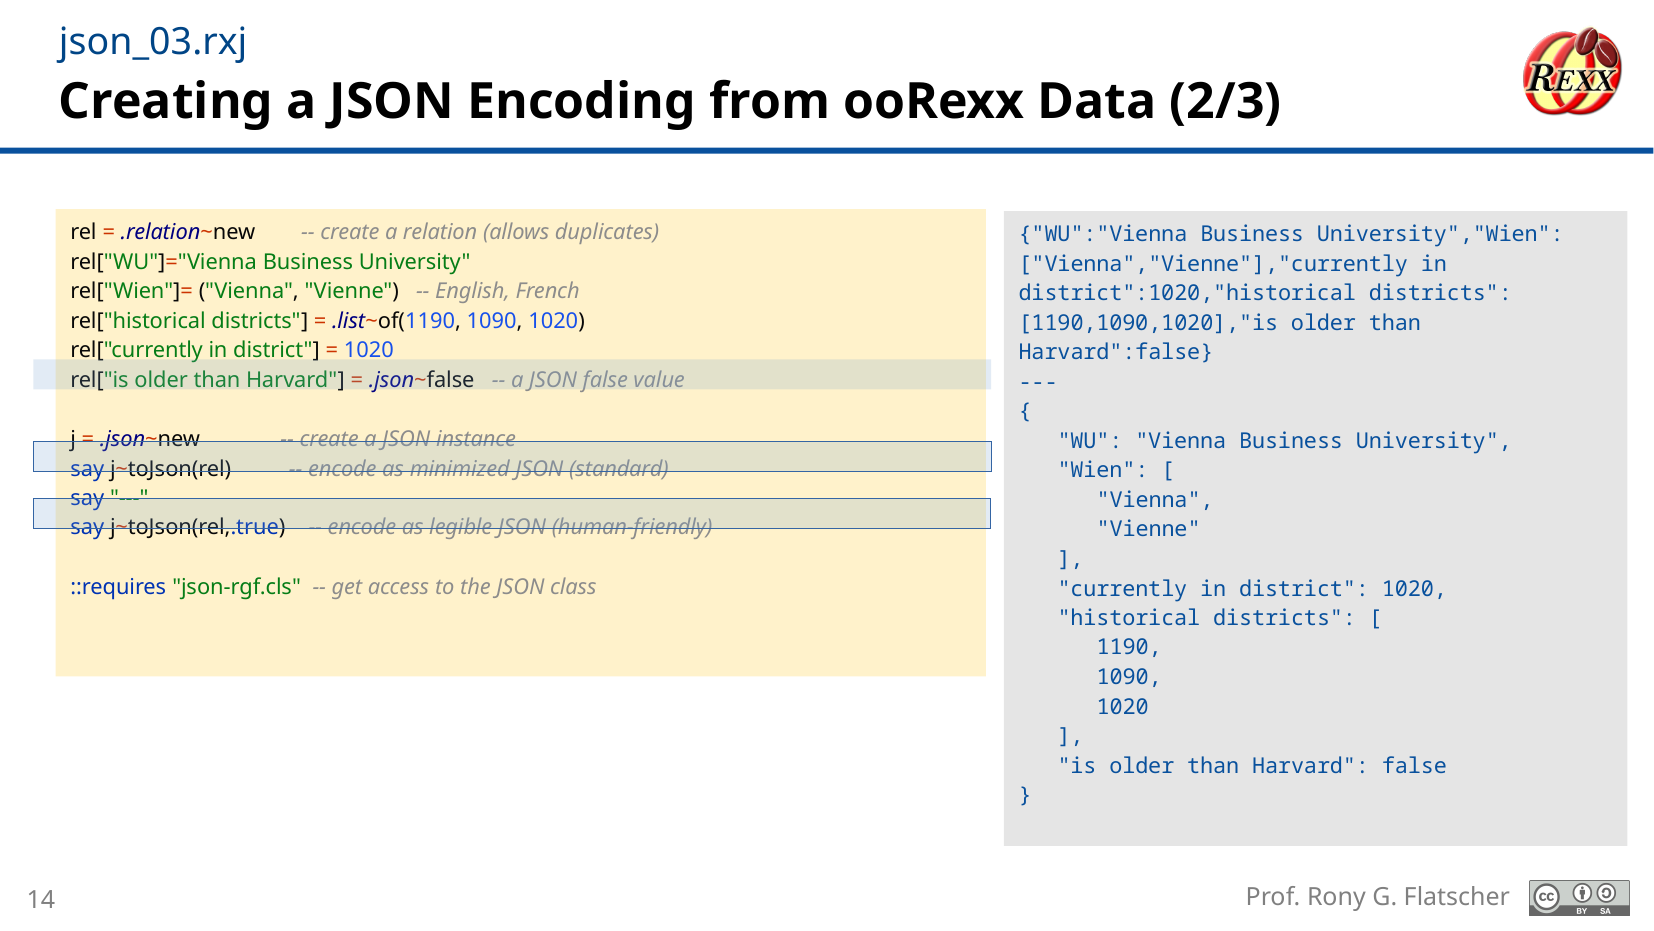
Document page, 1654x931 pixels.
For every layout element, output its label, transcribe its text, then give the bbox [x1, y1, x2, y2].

text_box [33, 498, 991, 529]
text_box [33, 441, 992, 472]
text_box rel = .relation~new -- create a relation (allows duplicates) rel["WU"]="Vienna Business University" rel["Wien"]= ("Vienna", "Vienne") -- English, French rel["historical districts"] = .list~of(1190, 1090, 1020) rel["currently in district"] = 1020 rel["is older than Harvard"] = .json~false -- a JSON false value j = .json~new -- create a JSON instance say j~toJson(rel) -- encode as minimized JSON (standard) say "---" say j~toJson(rel,.true) -- encode as legible JSON (human-friendly) ::requires "json-rgf.cls" -- get access to the JSON class [55, 209, 986, 359]
title json_03.rxj Creating a JSON Encoding from ooRexx Data (2/3) [0, 0, 1625, 148]
text_box rel = .relation~new -- create a relation (allows duplicates) rel["WU"]="Vienna Business University" rel["Wien"]= ("Vienna", "Vienne") -- English, French rel["historical districts"] = .list~of(1190, 1090, 1020) rel["currently in district"] = 1020 rel["is older than Harvard"] = .json~false -- a JSON false value j = .json~new -- create a JSON instance say j~toJson(rel) -- encode as minimized JSON (standard) say "---" say j~toJson(rel,.true) -- encode as legible JSON (human-friendly) ::requires "json-rgf.cls" -- get access to the JSON class [55, 529, 986, 677]
text_box rel = .relation~new -- create a relation (allows duplicates) rel["WU"]="Vienna Business University" rel["Wien"]= ("Vienna", "Vienne") -- English, French rel["historical districts"] = .list~of(1190, 1090, 1020) rel["currently in district"] = 1020 rel["is older than Harvard"] = .json~false -- a JSON false value j = .json~new -- create a JSON instance say j~toJson(rel) -- encode as minimized JSON (standard) say "---" say j~toJson(rel,.true) -- encode as legible JSON (human-friendly) ::requires "json-rgf.cls" -- get access to the JSON class [55, 472, 986, 498]
text_box {"WU":"Vienna Business University","Wien":["Vienna","Vienne"],"currently in district":1020,"historical districts":[1190,1090,1020],"is older than Harvard":false} --- { "WU": "Vienna Business University", "Wien": [ "Vienna", "Vienne" ], "currently in district": 1020, "historical districts": [ 1190, 1090, 1020 ], "is older than Harvard": false } [1003, 211, 1628, 820]
text_box rel = .relation~new -- create a relation (allows duplicates) rel["WU"]="Vienna Business University" rel["Wien"]= ("Vienna", "Vienne") -- English, French rel["historical districts"] = .list~of(1190, 1090, 1020) rel["currently in district"] = 1020 rel["is older than Harvard"] = .json~false -- a JSON false value j = .json~new -- create a JSON instance say j~toJson(rel) -- encode as minimized JSON (standard) say "---" say j~toJson(rel,.true) -- encode as legible JSON (human-friendly) ::requires "json-rgf.cls" -- get access to the JSON class [55, 390, 986, 441]
text_box [33, 359, 992, 390]
